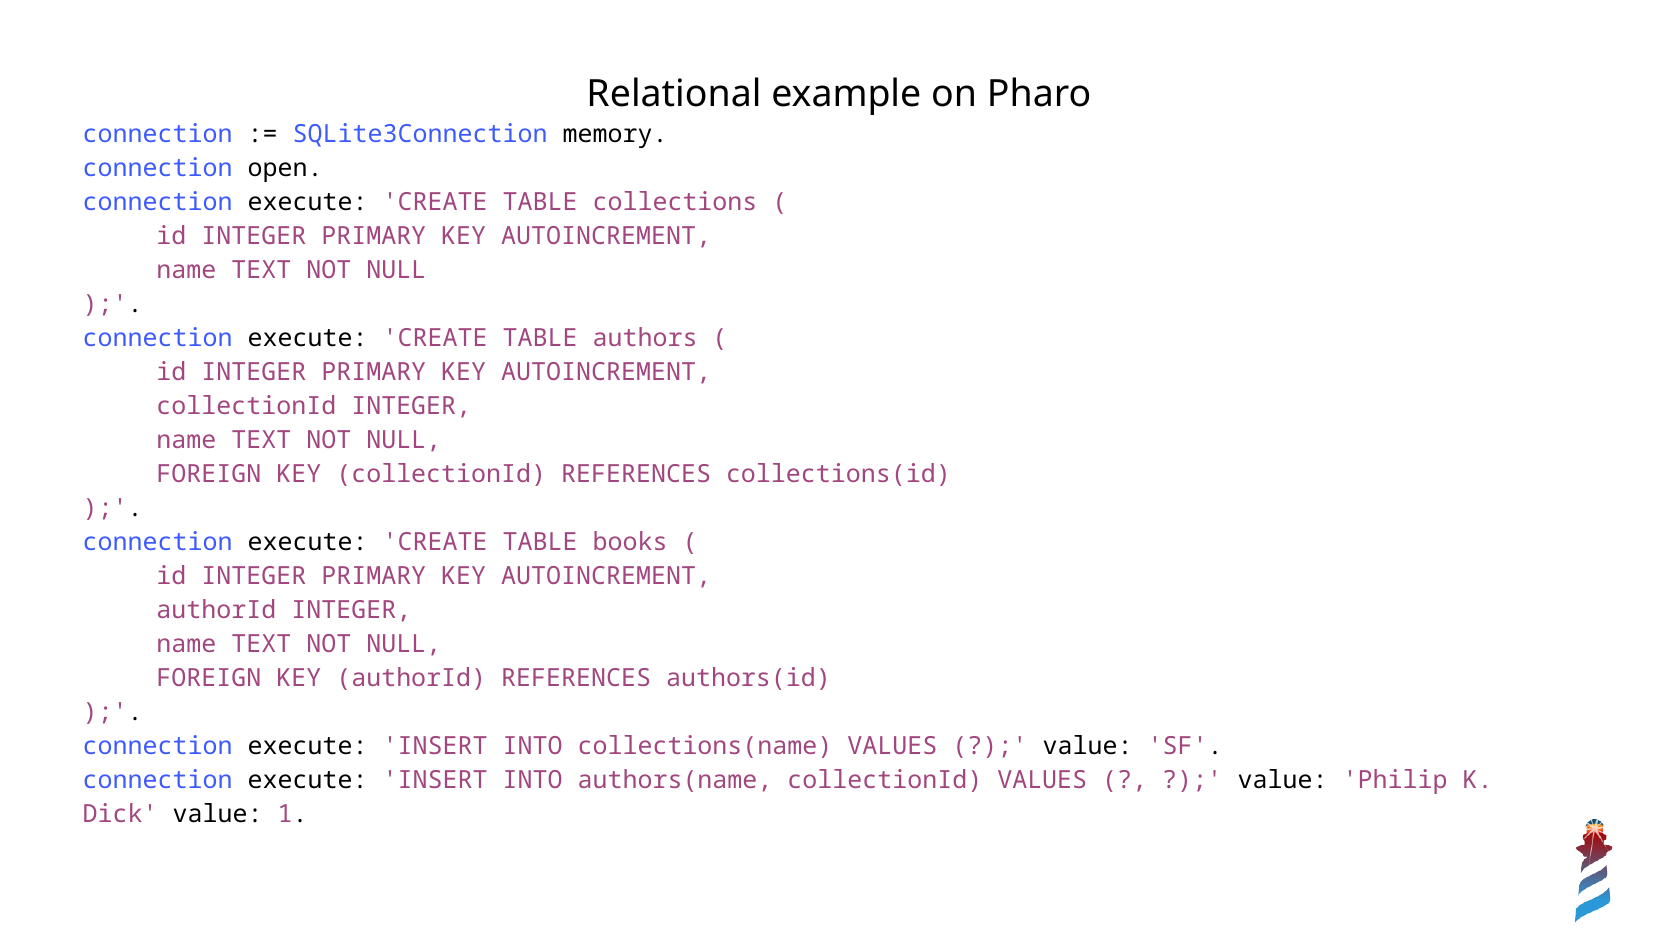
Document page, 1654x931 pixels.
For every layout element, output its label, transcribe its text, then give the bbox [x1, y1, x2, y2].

subtitle connection := SQLite3Connection memory. connection open. connection execute: 'CREATE TABLE collections ( id INTEGER PRIMARY KEY AUTOINCREMENT, name TEXT NOT NULL );'. connection execute: 'CREATE TABLE authors ( id INTEGER PRIMARY KEY AUTOINCREMENT, collectionId INTEGER, name TEXT NOT NULL, FOREIGN KEY (collectionId) REFERENCES collections(id) );'. connection execute: 'CREATE TABLE books ( id INTEGER PRIMARY KEY AUTOINCREMENT, authorId INTEGER, name TEXT NOT NULL, FOREIGN KEY (authorId) REFERENCES authors(id) );'. connection execute: 'INSERT INTO collections(name) VALUES (?);' value: 'SF'. connection execute: 'INSERT INTO authors(name, collectionId) VALUES (?, ?);' value: 'Philip K. Dick' value: 1. [82, 147, 1571, 798]
picture [1535, 810, 1650, 925]
text_box Relational example on Pharo [571, 59, 1082, 118]
